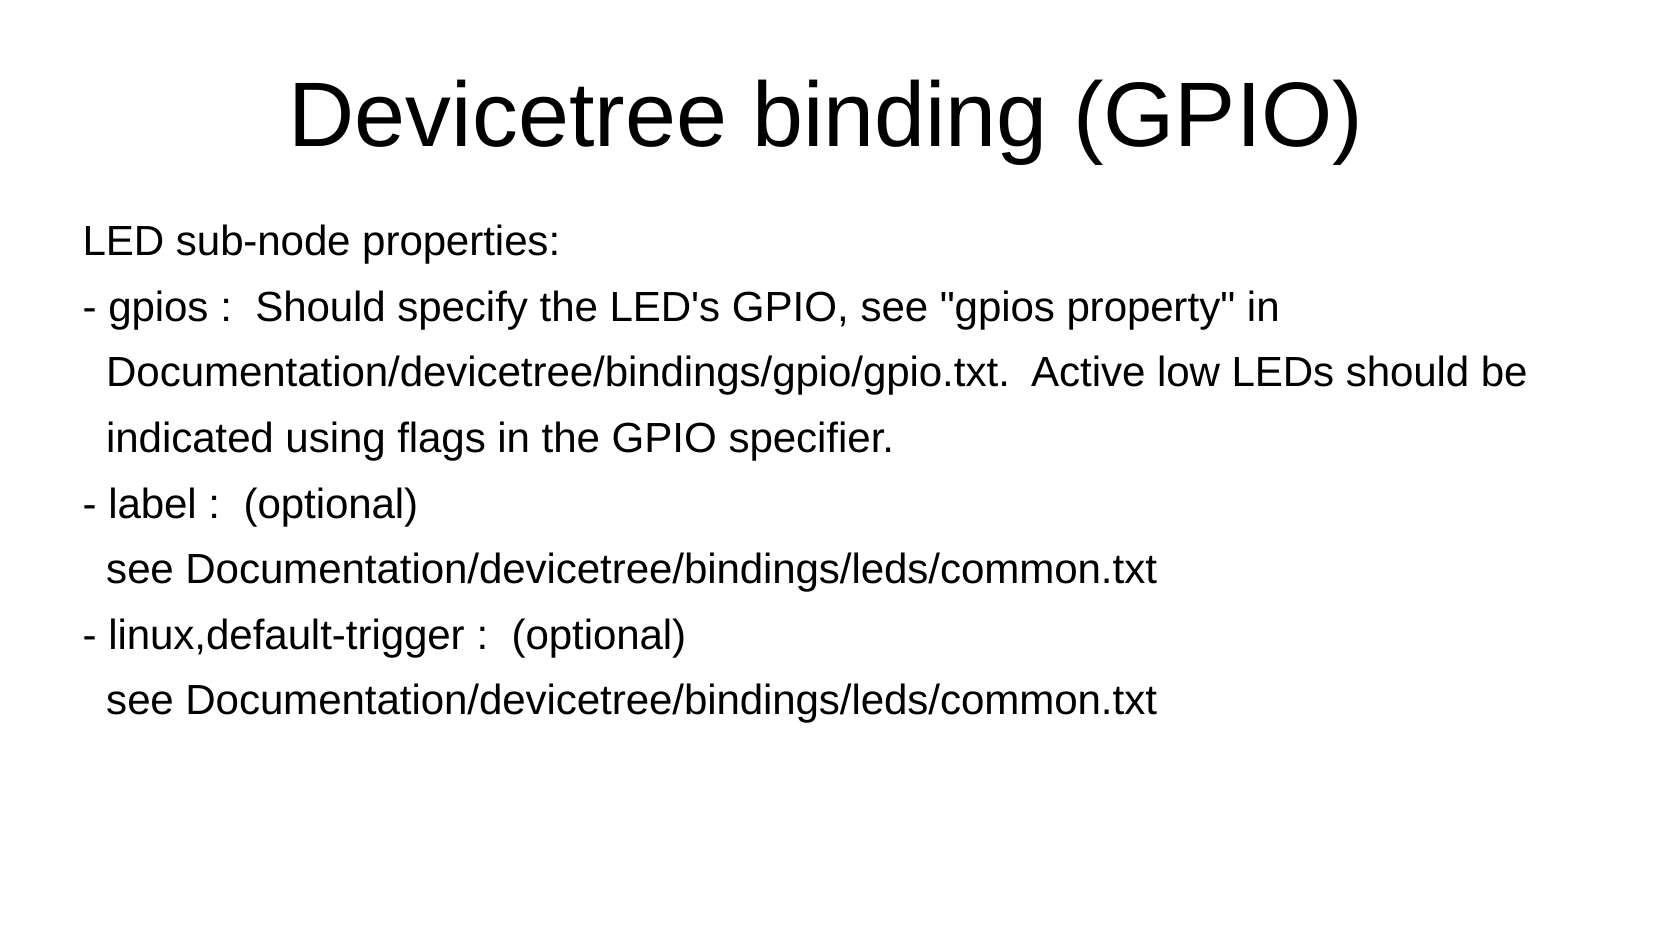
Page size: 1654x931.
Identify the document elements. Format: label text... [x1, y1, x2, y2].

list LED sub-node properties: - gpios : Should specify the LED's GPIO, see "gpios property" in Documentation/devicetree/bindings/gpio/gpio.txt. Active low LEDs should be indicated using flags in the GPIO specifier. - label : (optional) see Documentation/devicetree/bindings/leds/common.txt - linux,default-trigger : (optional) see Documentation/devicetree/bindings/leds/common.txt [82, 217, 1571, 758]
title Devicetree binding (GPIO) [82, 37, 1571, 193]
